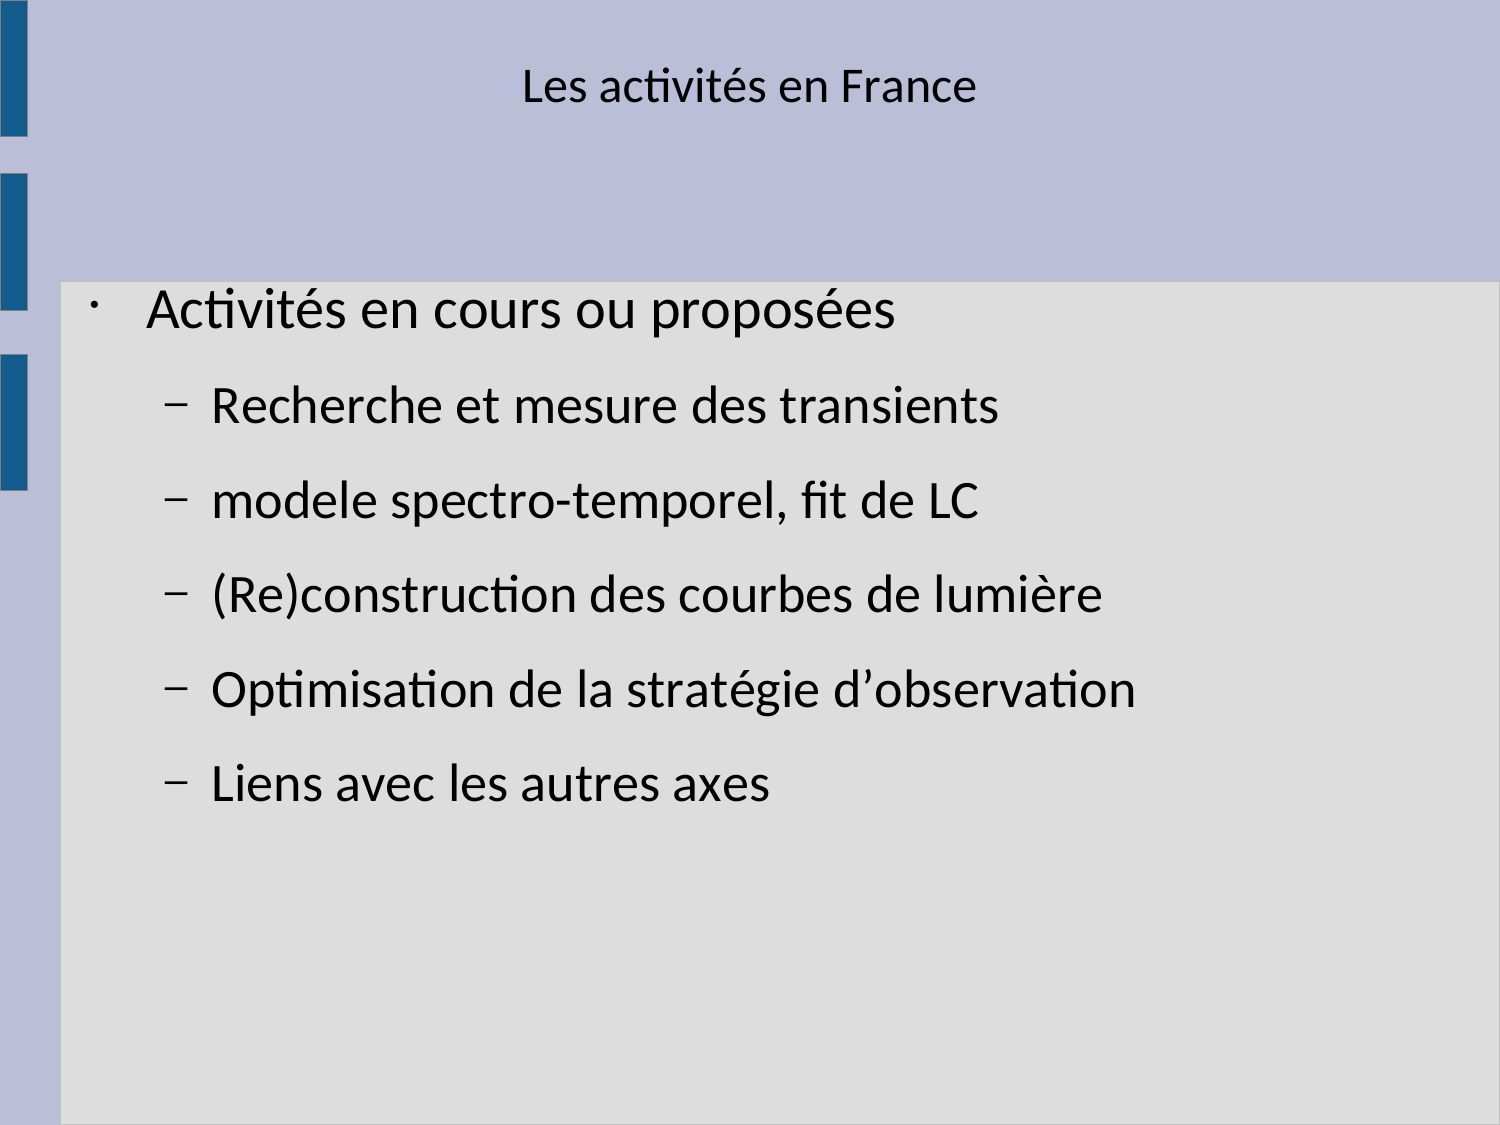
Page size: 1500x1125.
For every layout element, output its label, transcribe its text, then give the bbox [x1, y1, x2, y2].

list Activités en cours ou proposées Recherche et mesure des transients modele spectro-temporel, fit de LC (Re)construction des courbes de lumière Optimisation de la stratégie d’observation Liens avec les autres axes [75, 262, 1425, 1005]
title Les activités en France [75, 45, 1425, 233]
